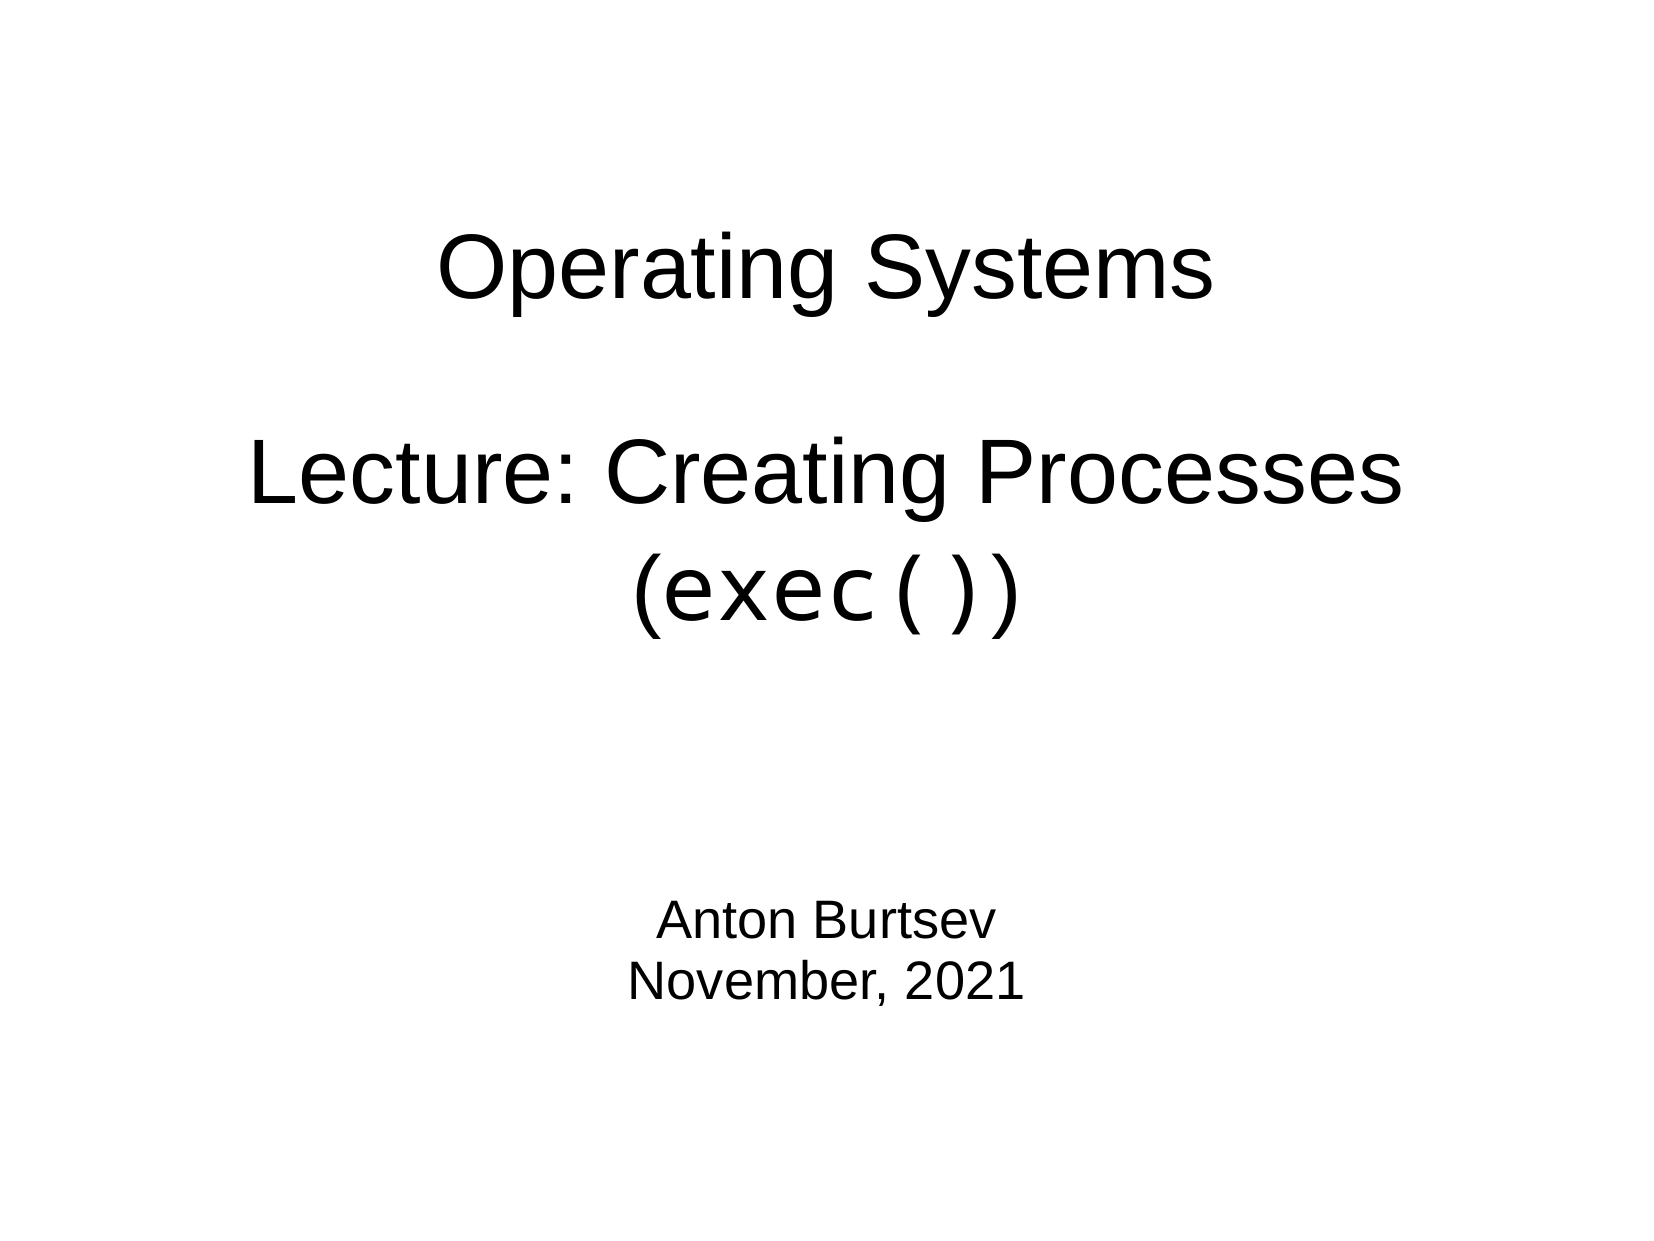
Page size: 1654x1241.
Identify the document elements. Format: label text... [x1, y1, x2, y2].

subtitle Anton Burtsev November, 2021 [82, 637, 1571, 1109]
title Operating Systems Lecture: Creating Processes (exec()) [82, 113, 1571, 637]
